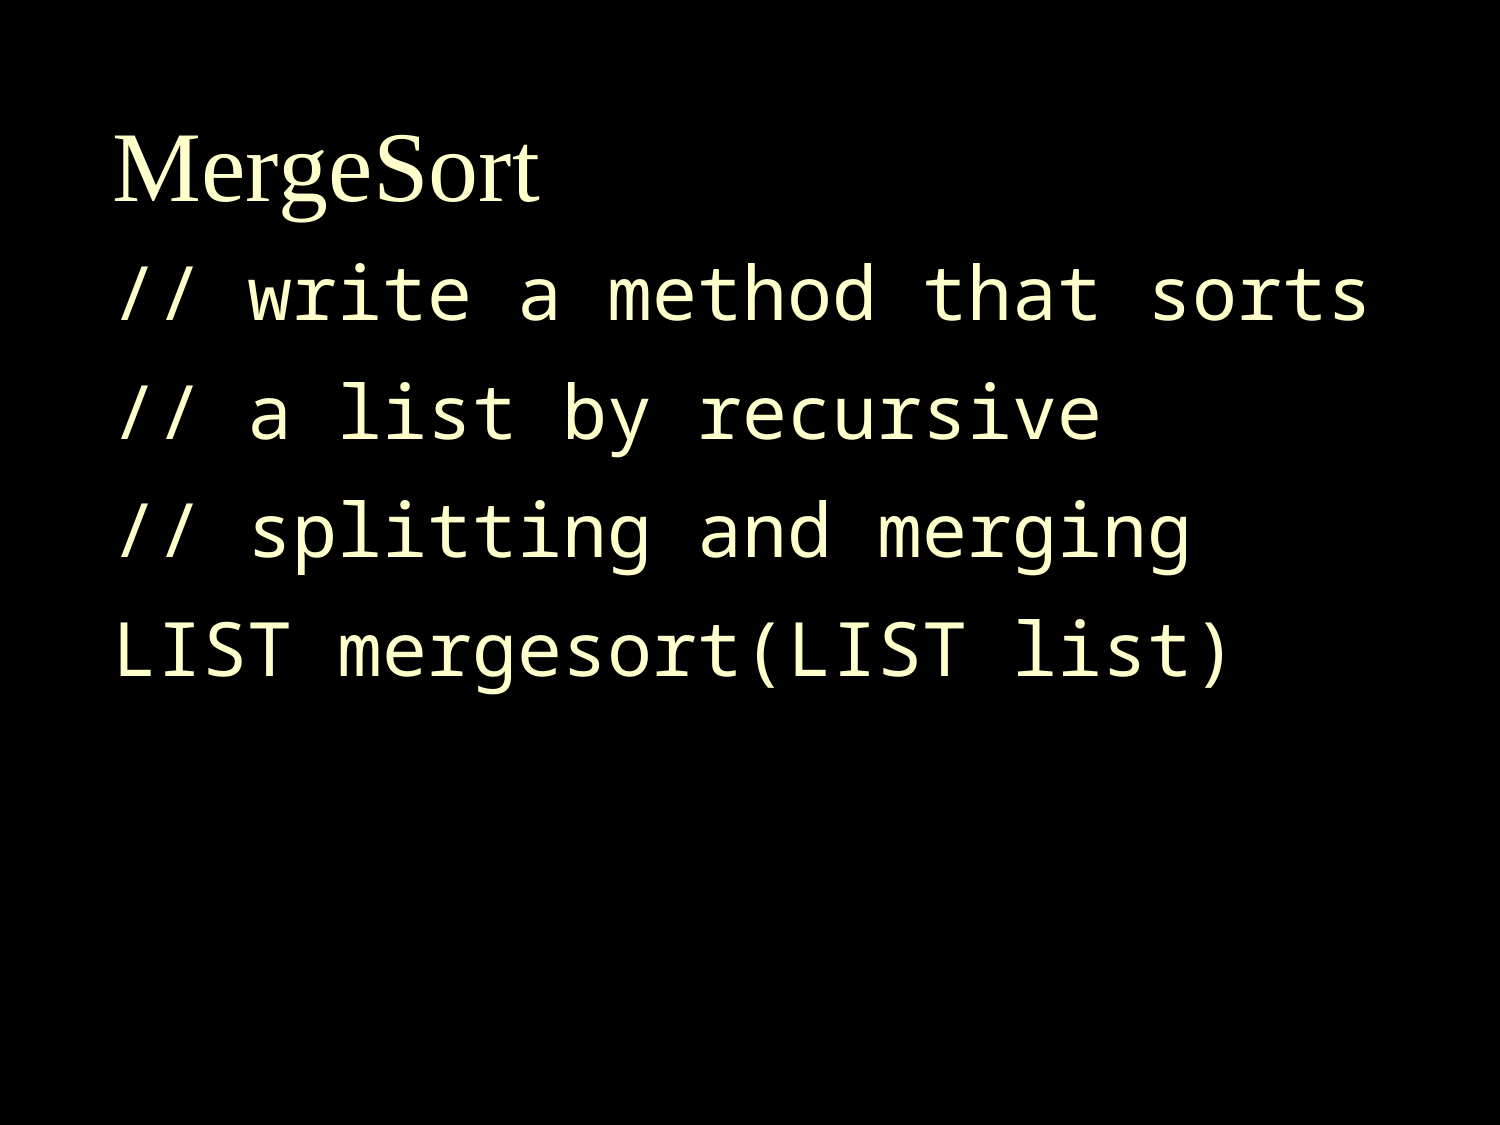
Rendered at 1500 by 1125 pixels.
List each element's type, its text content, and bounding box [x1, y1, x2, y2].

list MergeSort // write a method that sorts // a list by recursive // splitting and merging LIST mergesort(LIST list) [112, 112, 1426, 1011]
